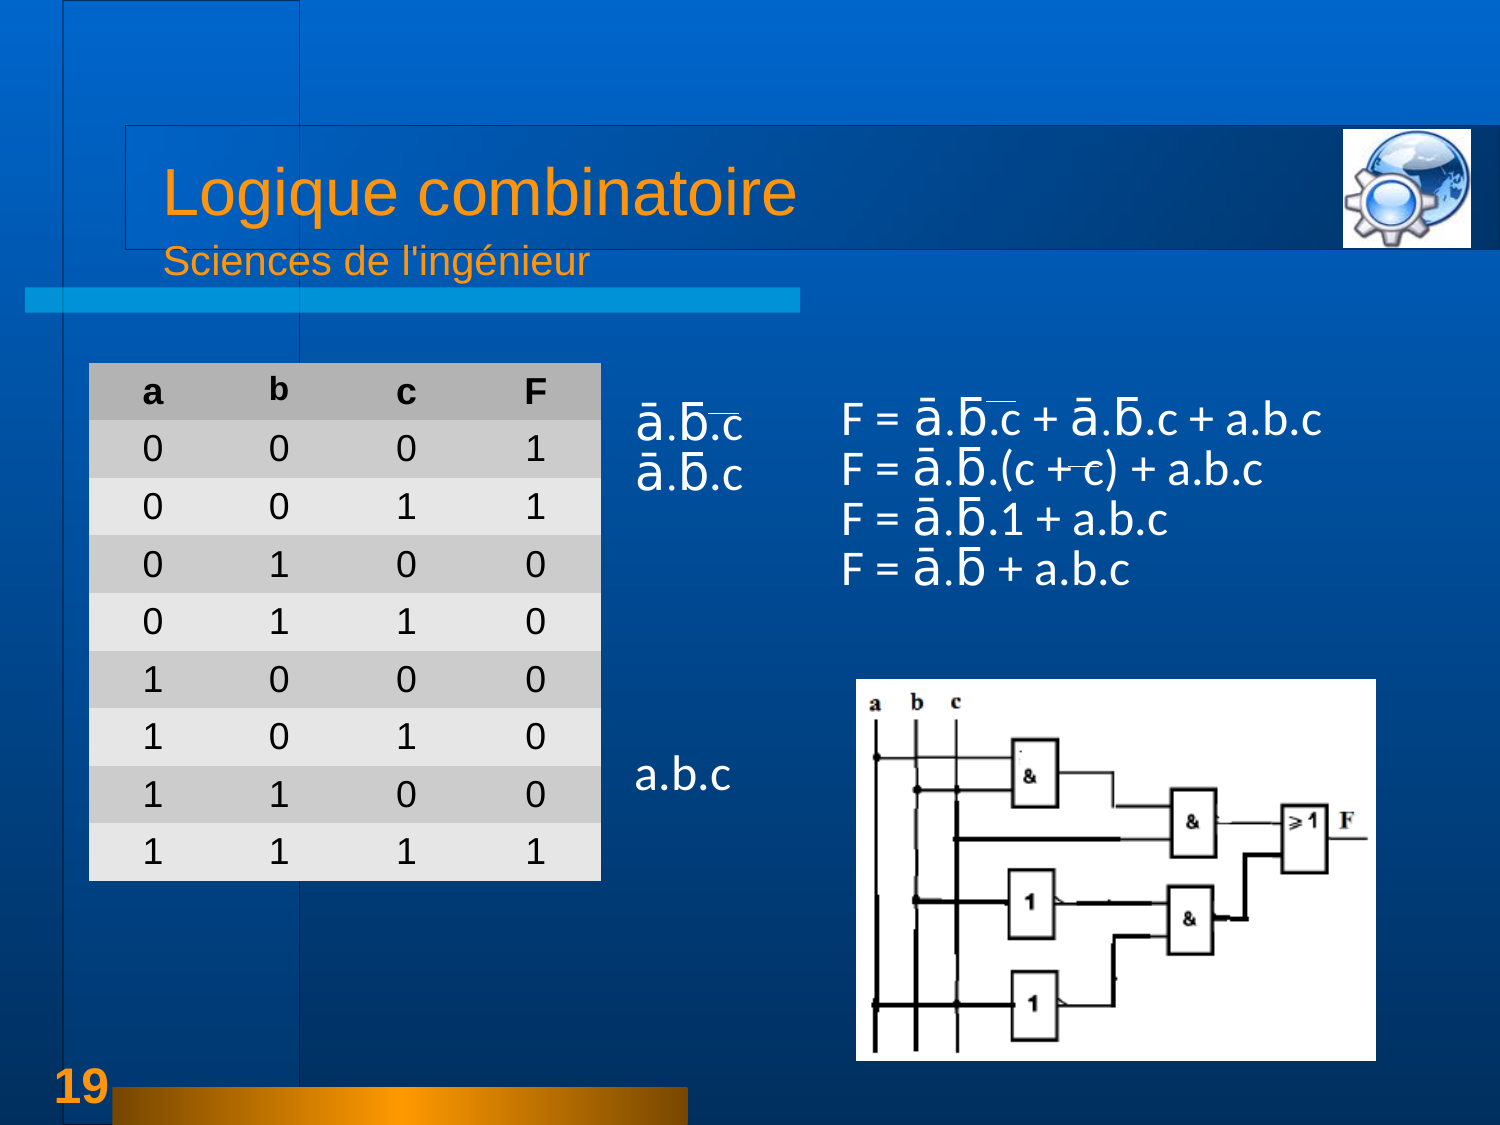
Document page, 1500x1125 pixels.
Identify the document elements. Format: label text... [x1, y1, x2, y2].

table_cell 0 [342, 766, 471, 823]
table_cell 1 [217, 593, 342, 651]
table_cell 0 [217, 478, 342, 535]
table_cell 0 [471, 766, 601, 823]
picture [1343, 129, 1471, 248]
table_cell 1 [217, 535, 342, 593]
table_cell 1 [89, 708, 217, 766]
table_cell 0 [217, 708, 342, 766]
text_box F = ā.ƃ.c + ā.ƃ.c + a.b.c F = ā.ƃ.(c + c) + a.b.c F = ā.ƃ.1 + a.b.c F = ā.ƃ + a.b.c [826, 383, 1418, 680]
table_cell 0 [89, 593, 217, 651]
table_cell 1 [342, 708, 471, 766]
table_header a [89, 363, 217, 420]
table_cell 0 [89, 535, 217, 593]
table_cell 0 [342, 651, 471, 708]
table_cell 1 [217, 766, 342, 823]
table_cell 0 [217, 651, 342, 708]
table_cell 0 [471, 651, 601, 708]
table_cell 1 [471, 823, 601, 881]
table_cell 0 [342, 535, 471, 593]
table_cell 1 [89, 651, 217, 708]
table_cell 0 [471, 593, 601, 651]
table_cell 0 [89, 420, 217, 478]
table_cell 0 [471, 535, 601, 593]
table_header b [217, 363, 342, 420]
table_cell 0 [342, 420, 471, 478]
table_header c [342, 363, 471, 420]
table_cell 1 [342, 593, 471, 651]
table_cell 1 [471, 478, 601, 535]
table_cell 0 [89, 478, 217, 535]
table_cell 0 [217, 420, 342, 478]
picture [856, 679, 1376, 1061]
table_cell 1 [342, 478, 471, 535]
table_cell 0 [471, 708, 601, 766]
table_cell 1 [342, 823, 471, 881]
table_header F [471, 363, 601, 420]
table_cell 1 [89, 766, 217, 823]
table_cell 1 [471, 420, 601, 478]
table_cell 1 [217, 823, 342, 881]
table_cell 1 [89, 823, 217, 881]
text_box ā.ƃ.c ā.ƃ.c a.b.c [620, 395, 798, 905]
